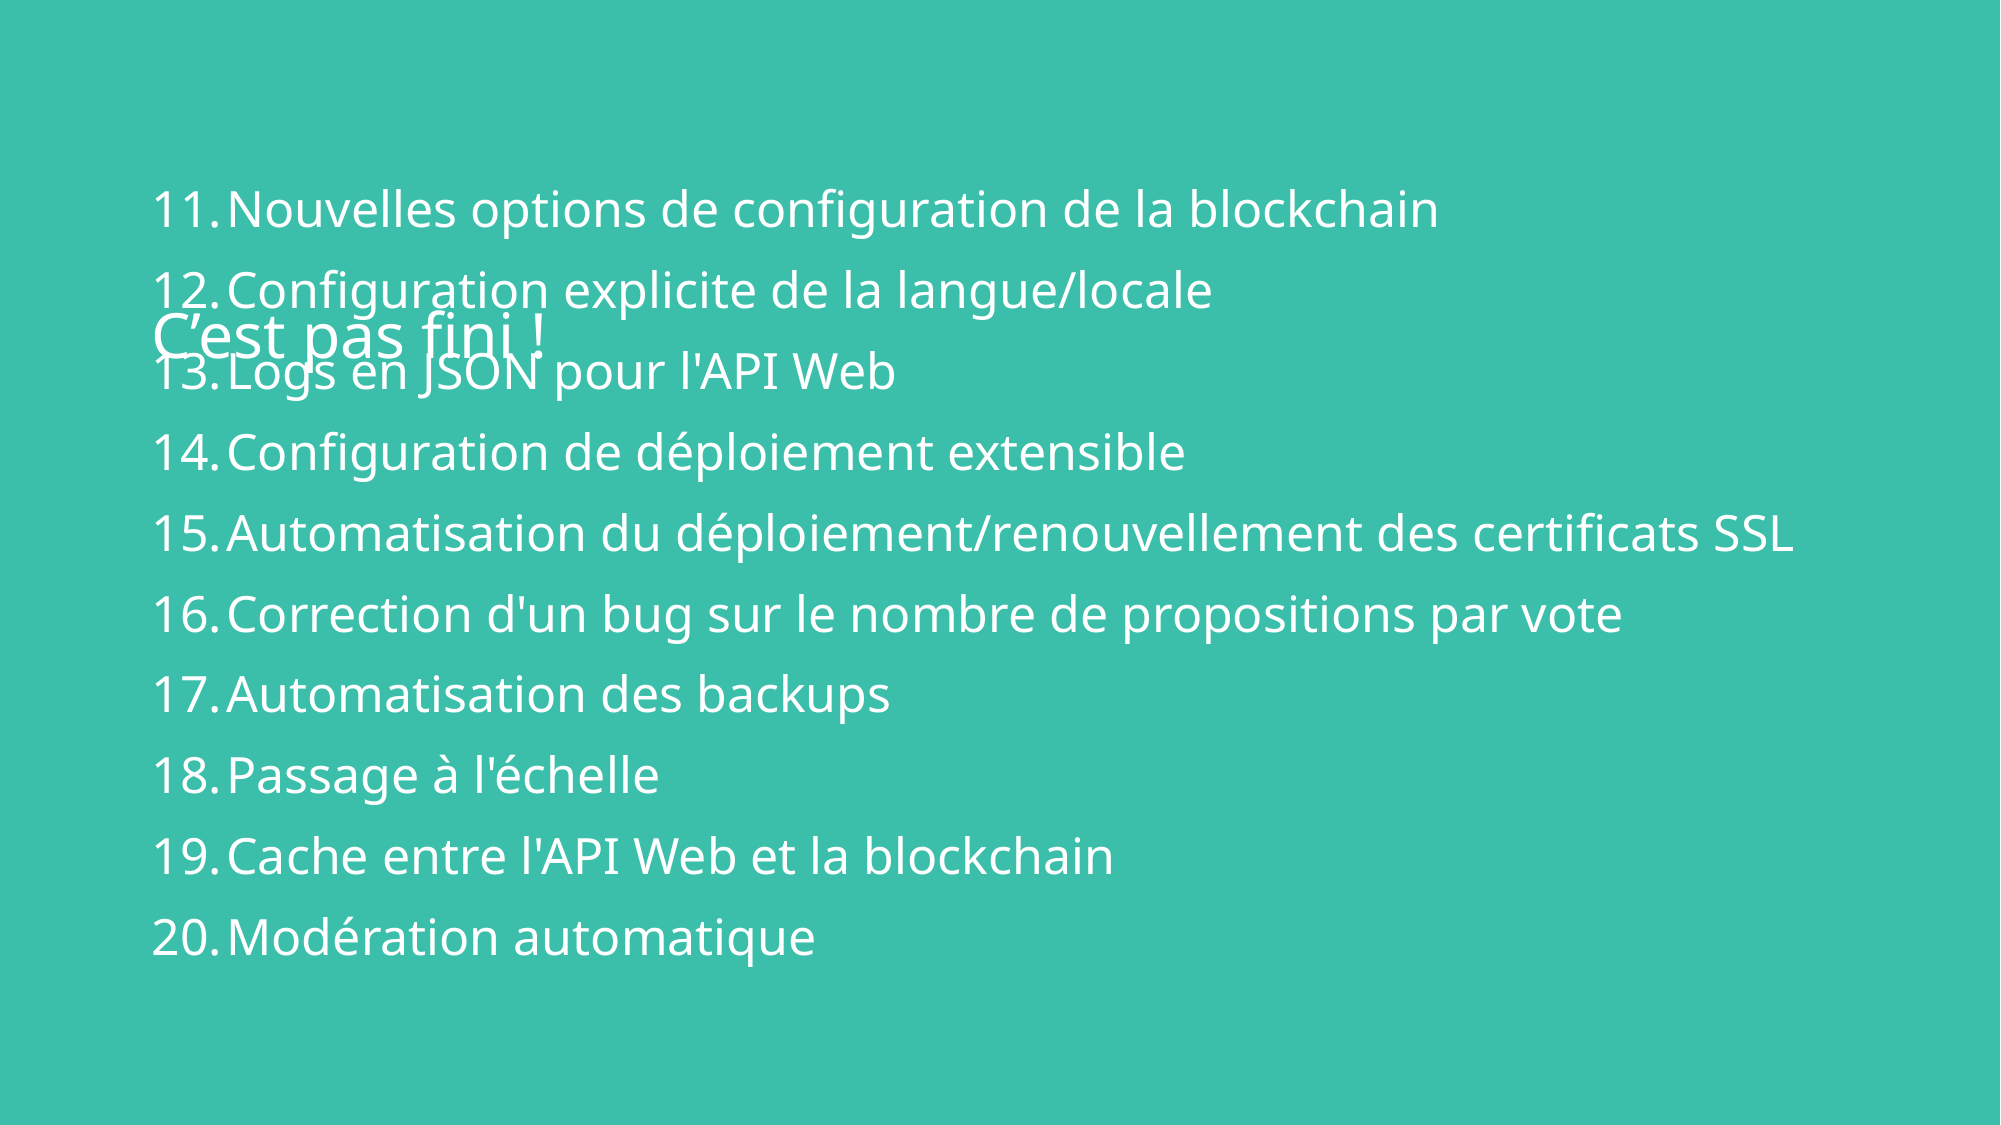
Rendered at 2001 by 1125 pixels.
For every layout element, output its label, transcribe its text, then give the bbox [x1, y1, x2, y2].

list Nouvelles options de configuration de la blockchain Configuration explicite de la langue/locale Logs en JSON pour l'API Web Configuration de déploiement extensible Automatisation du déploiement/renouvellement des certificats SSL Correction d'un bug sur le nombre de propositions par vote Automatisation des backups Passage à l'échelle Cache entre l'API Web et la blockchain Modération automatique [136, 170, 1862, 999]
